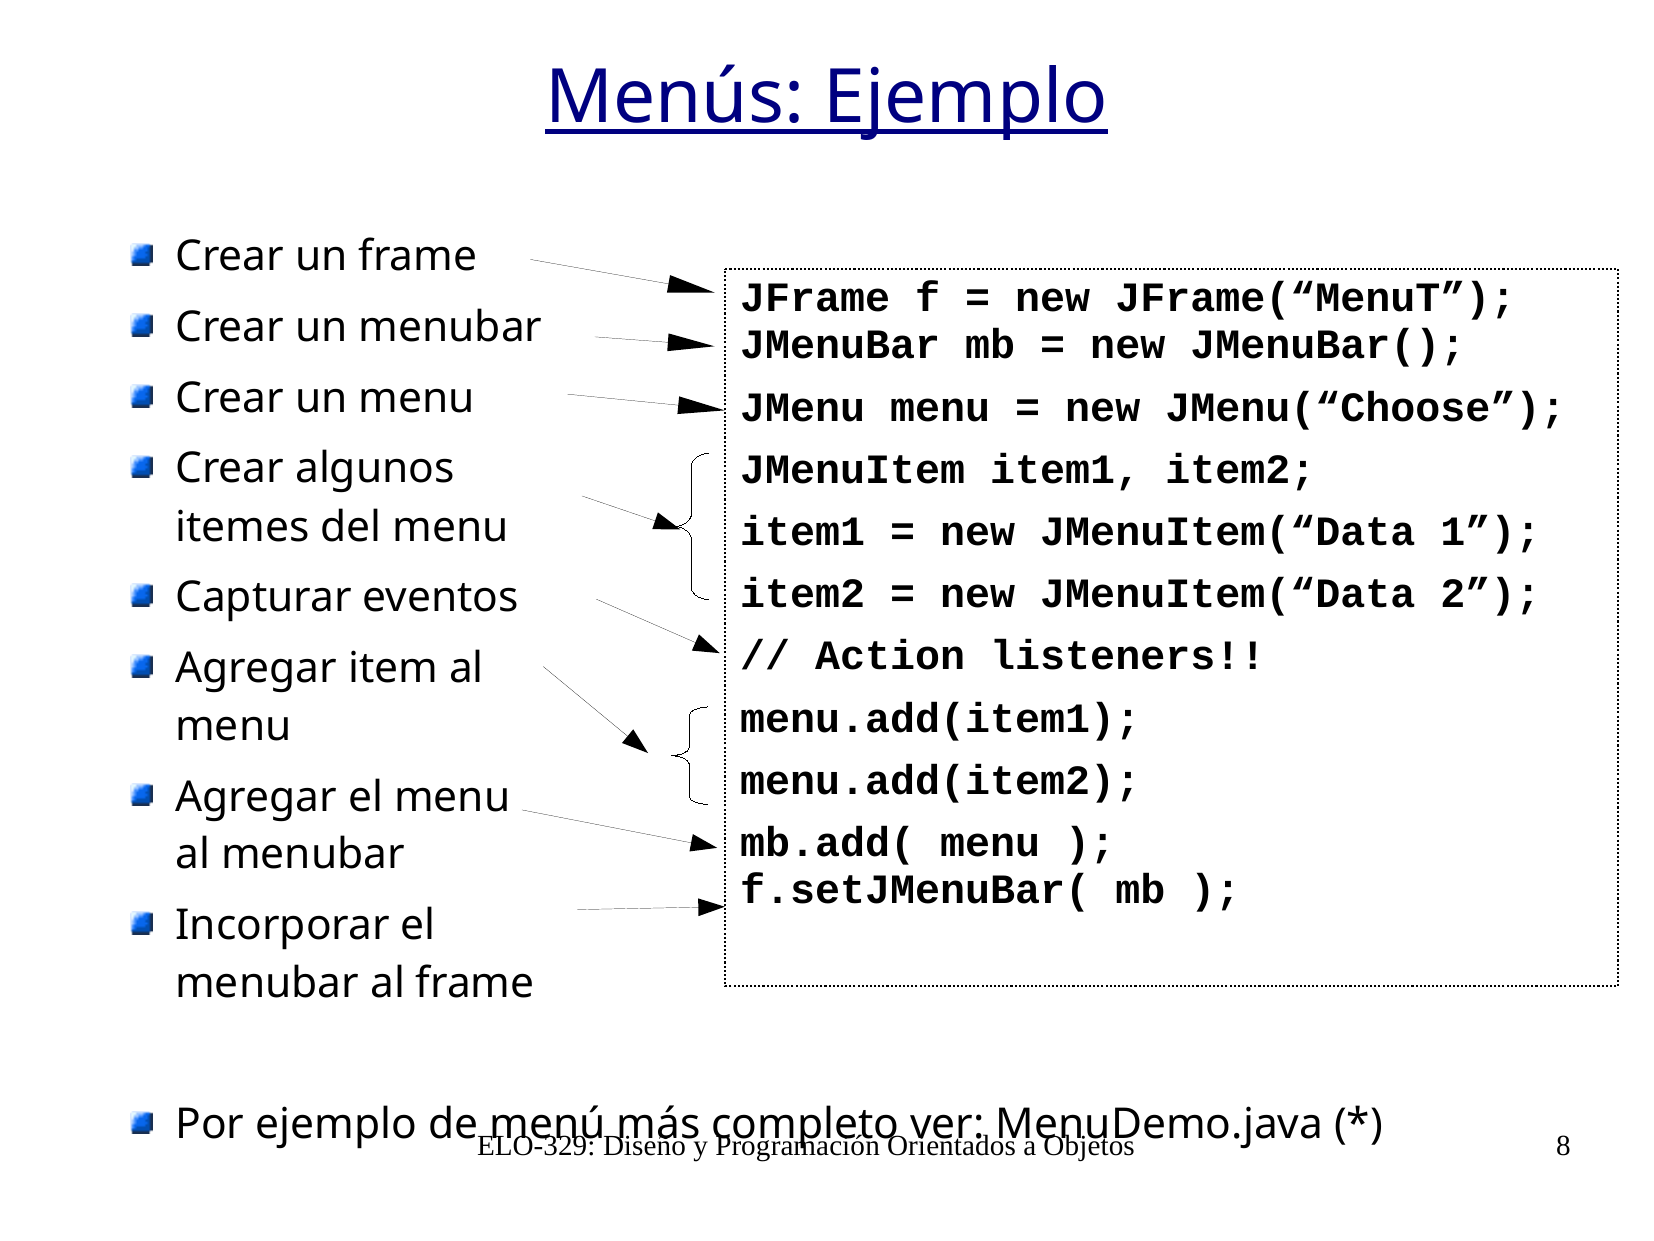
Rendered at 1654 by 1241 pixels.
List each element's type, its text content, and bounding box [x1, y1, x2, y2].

title Menús: Ejemplo [82, 43, 1571, 145]
list Crear un frame Crear un menubar Crear un menu Crear algunos itemes del menu Capturar eventos Agregar item al menu Agregar el menu al menubar Incorporar el menubar al frame Por ejemplo de menú más completo ver: MenuDemo.java (*) [115, 225, 1571, 1157]
text_box JFrame f = new JFrame(“MenuT”); JMenuBar mb = new JMenuBar(); JMenu menu = new JMenu(“Choose”); JMenuItem item1, item2; item1 = new JMenuItem(“Data 1”); item2 = new JMenuItem(“Data 2”); // Action listeners!! menu.add(item1); menu.add(item2); mb.add( menu ); f.setJMenuBar( mb ); [725, 268, 1619, 987]
